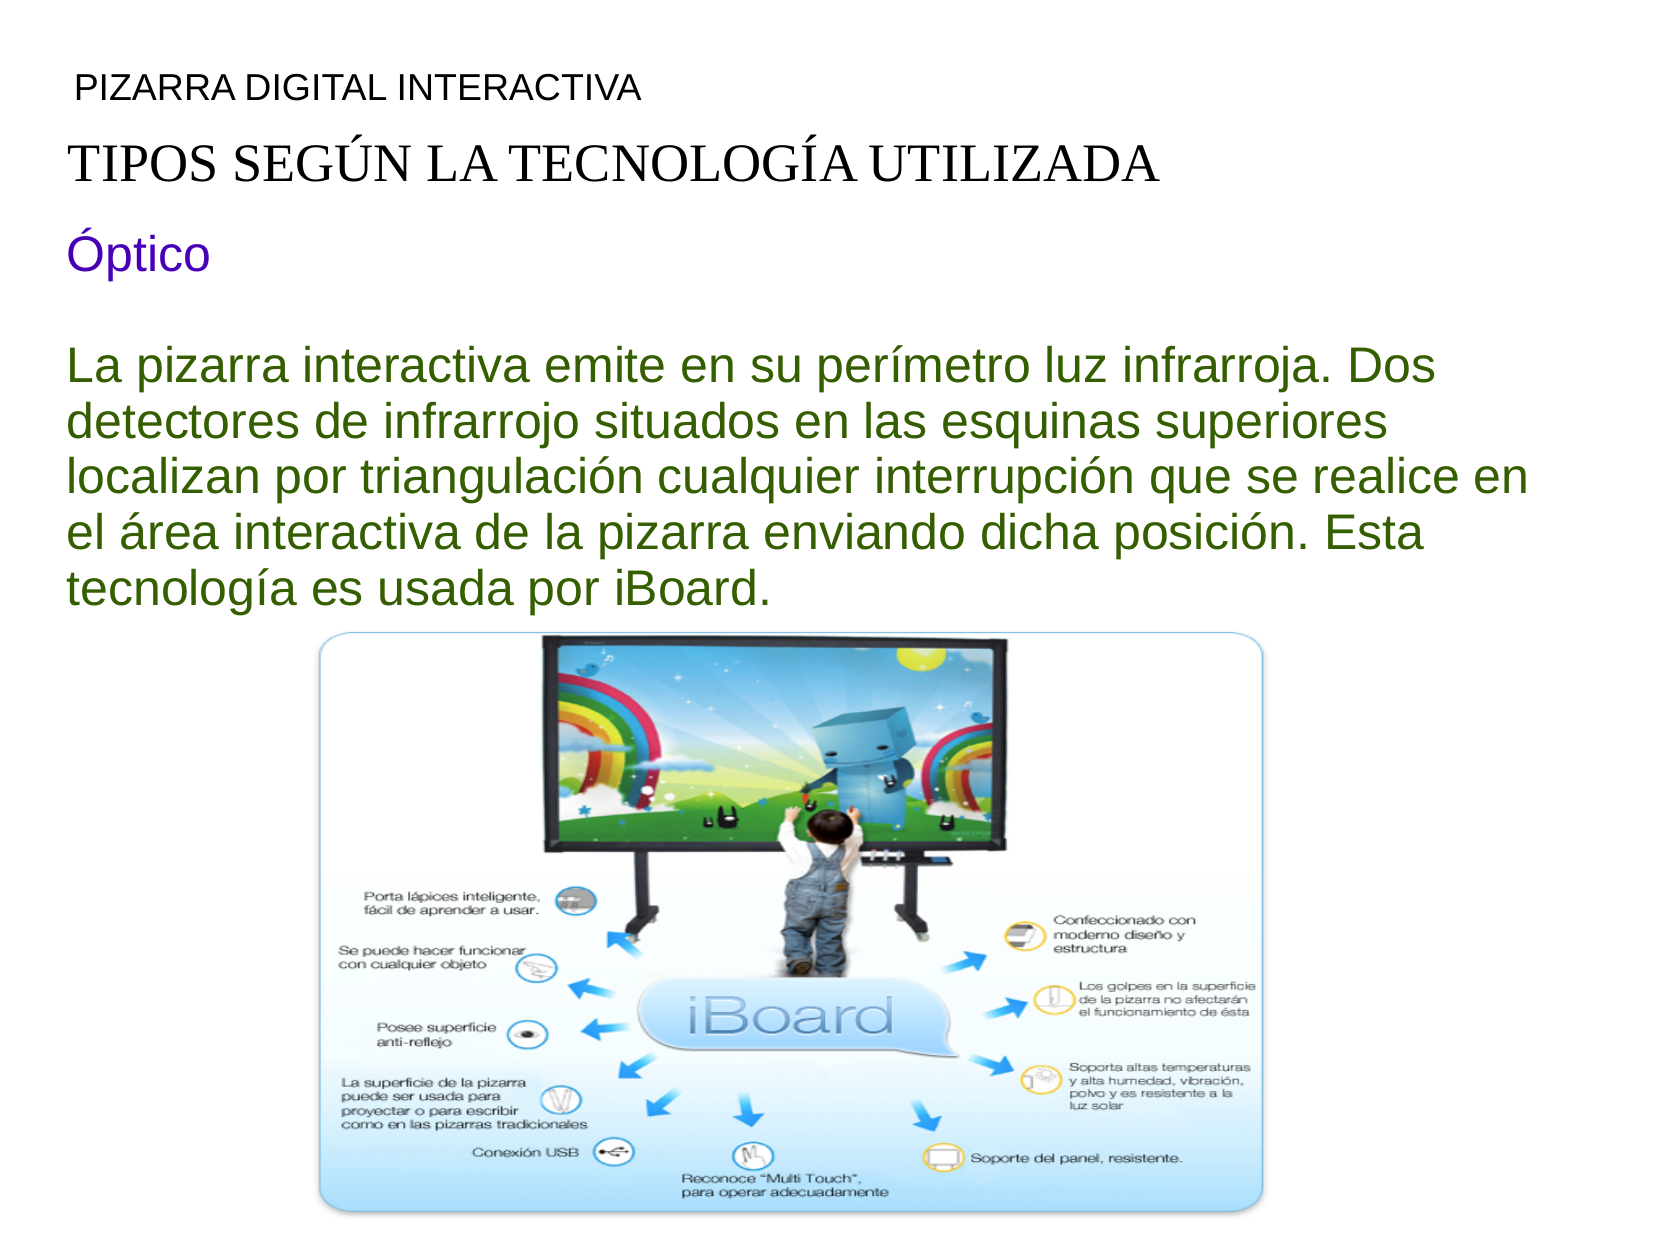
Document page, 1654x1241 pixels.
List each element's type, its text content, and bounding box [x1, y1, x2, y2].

text_box TIPOS SEGÚN LA TECNOLOGÍA UTILIZADA [53, 126, 1530, 201]
picture [308, 623, 1275, 1221]
text_box PIZARRA DIGITAL INTERACTIVA [59, 59, 1565, 116]
text_box Óptico La pizarra interactiva emite en su perímetro luz infrarroja. Dos detectores de infrarrojo situados en las esquinas superiores localizan por triangulación cualquier interrupción que se realice en el área interactiva de la pizarra enviando dicha posición. Esta tecnología es usada por iBoard. [52, 218, 1575, 624]
